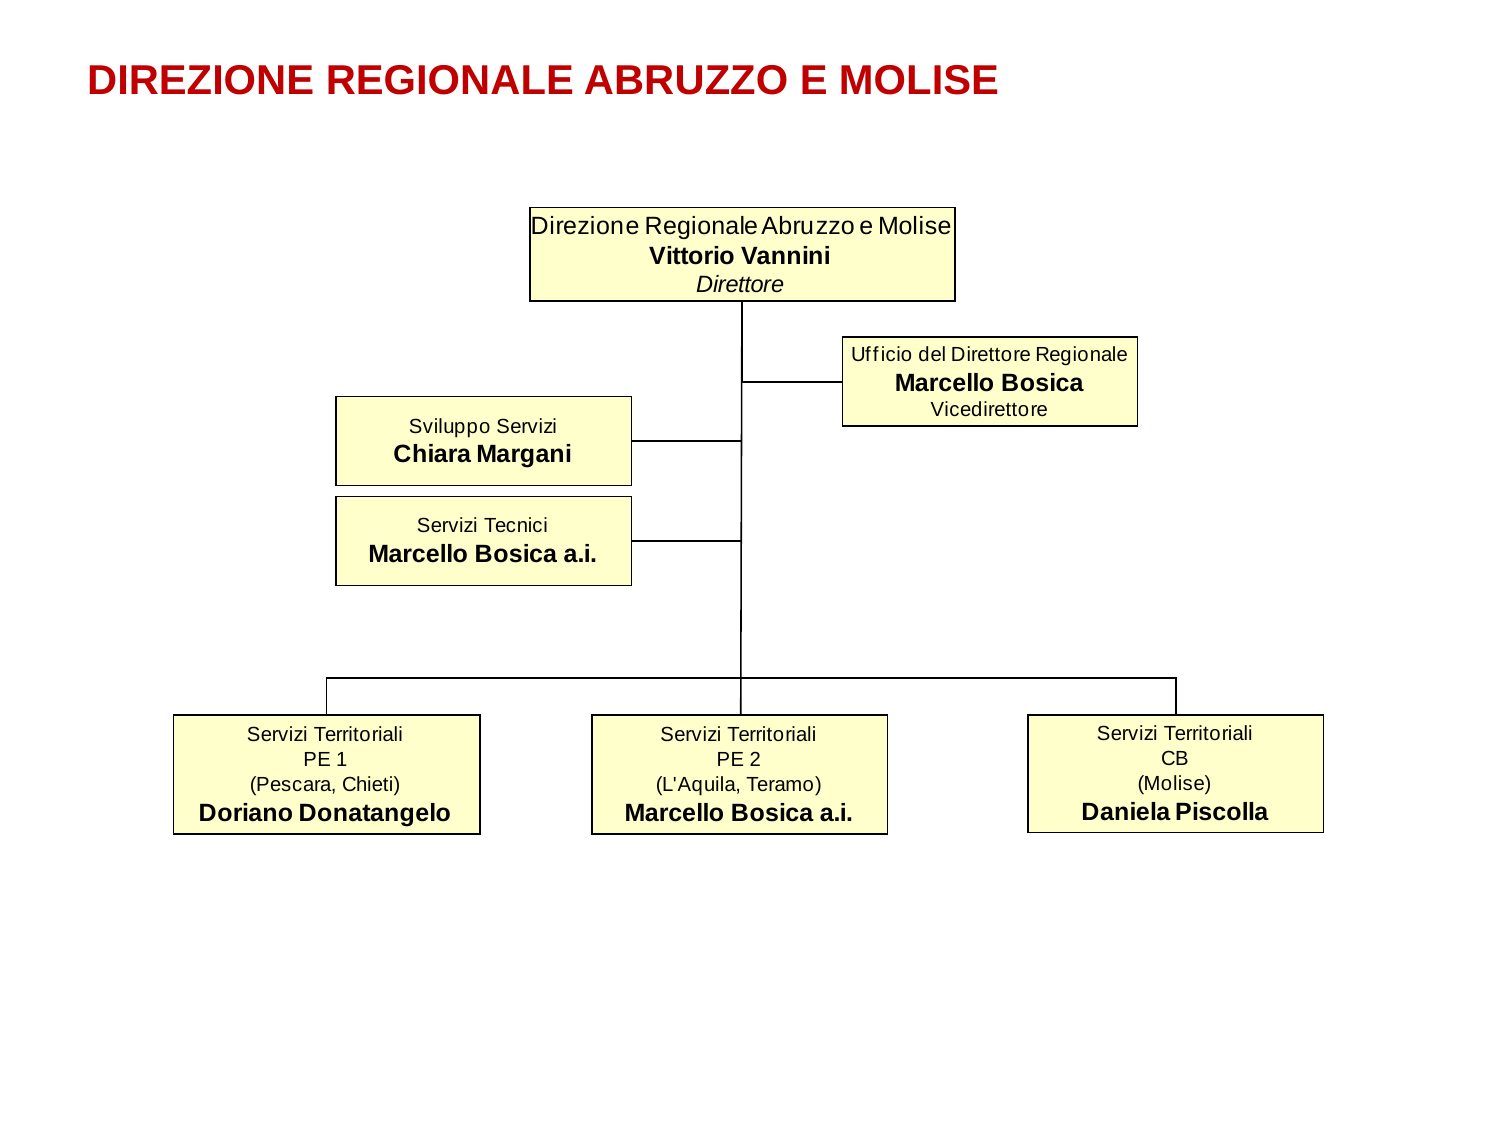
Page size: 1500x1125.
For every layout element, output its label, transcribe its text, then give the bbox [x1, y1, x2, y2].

title DIREZIONE REGIONALE ABRUZZO E MOLISE [72, 45, 1462, 128]
picture [171, 201, 1325, 835]
